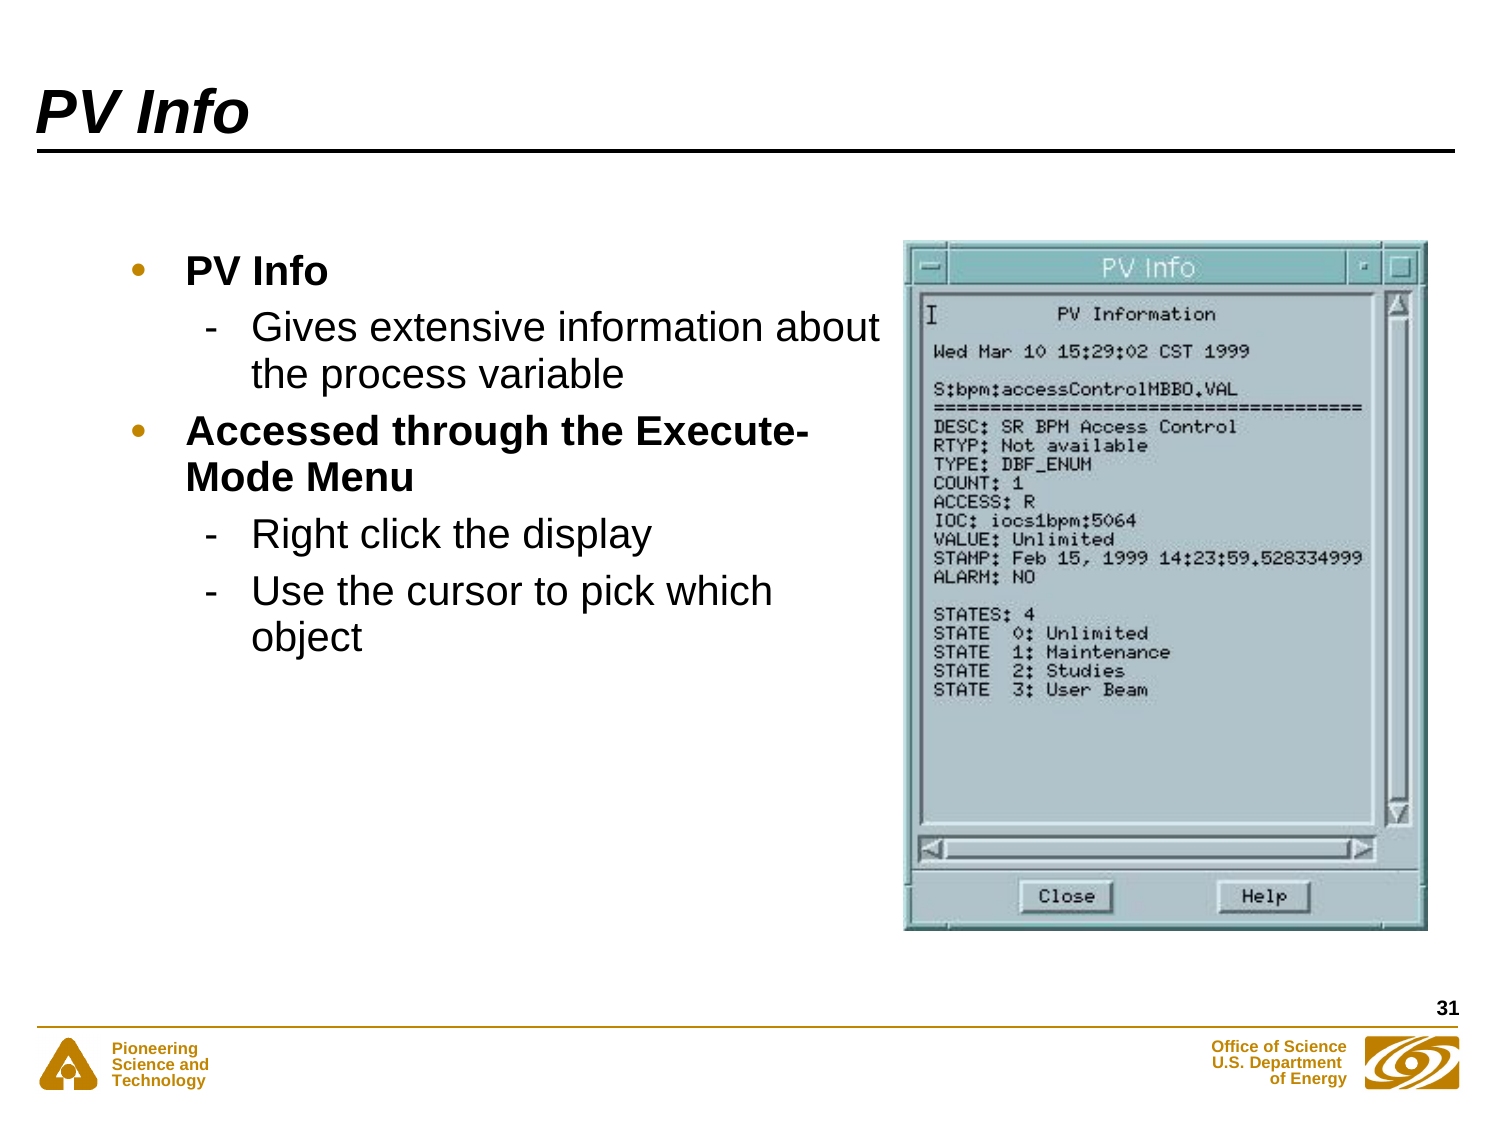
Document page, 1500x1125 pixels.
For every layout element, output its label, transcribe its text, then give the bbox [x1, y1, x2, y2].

picture [903, 240, 1428, 931]
title PV Info [21, 75, 1459, 154]
picture [1362, 1032, 1463, 1093]
picture [35, 1034, 101, 1094]
list PV Info Gives extensive information about the process variable Accessed through the Execute-Mode Menu Right click the display Use the cursor to pick which object [114, 239, 907, 695]
